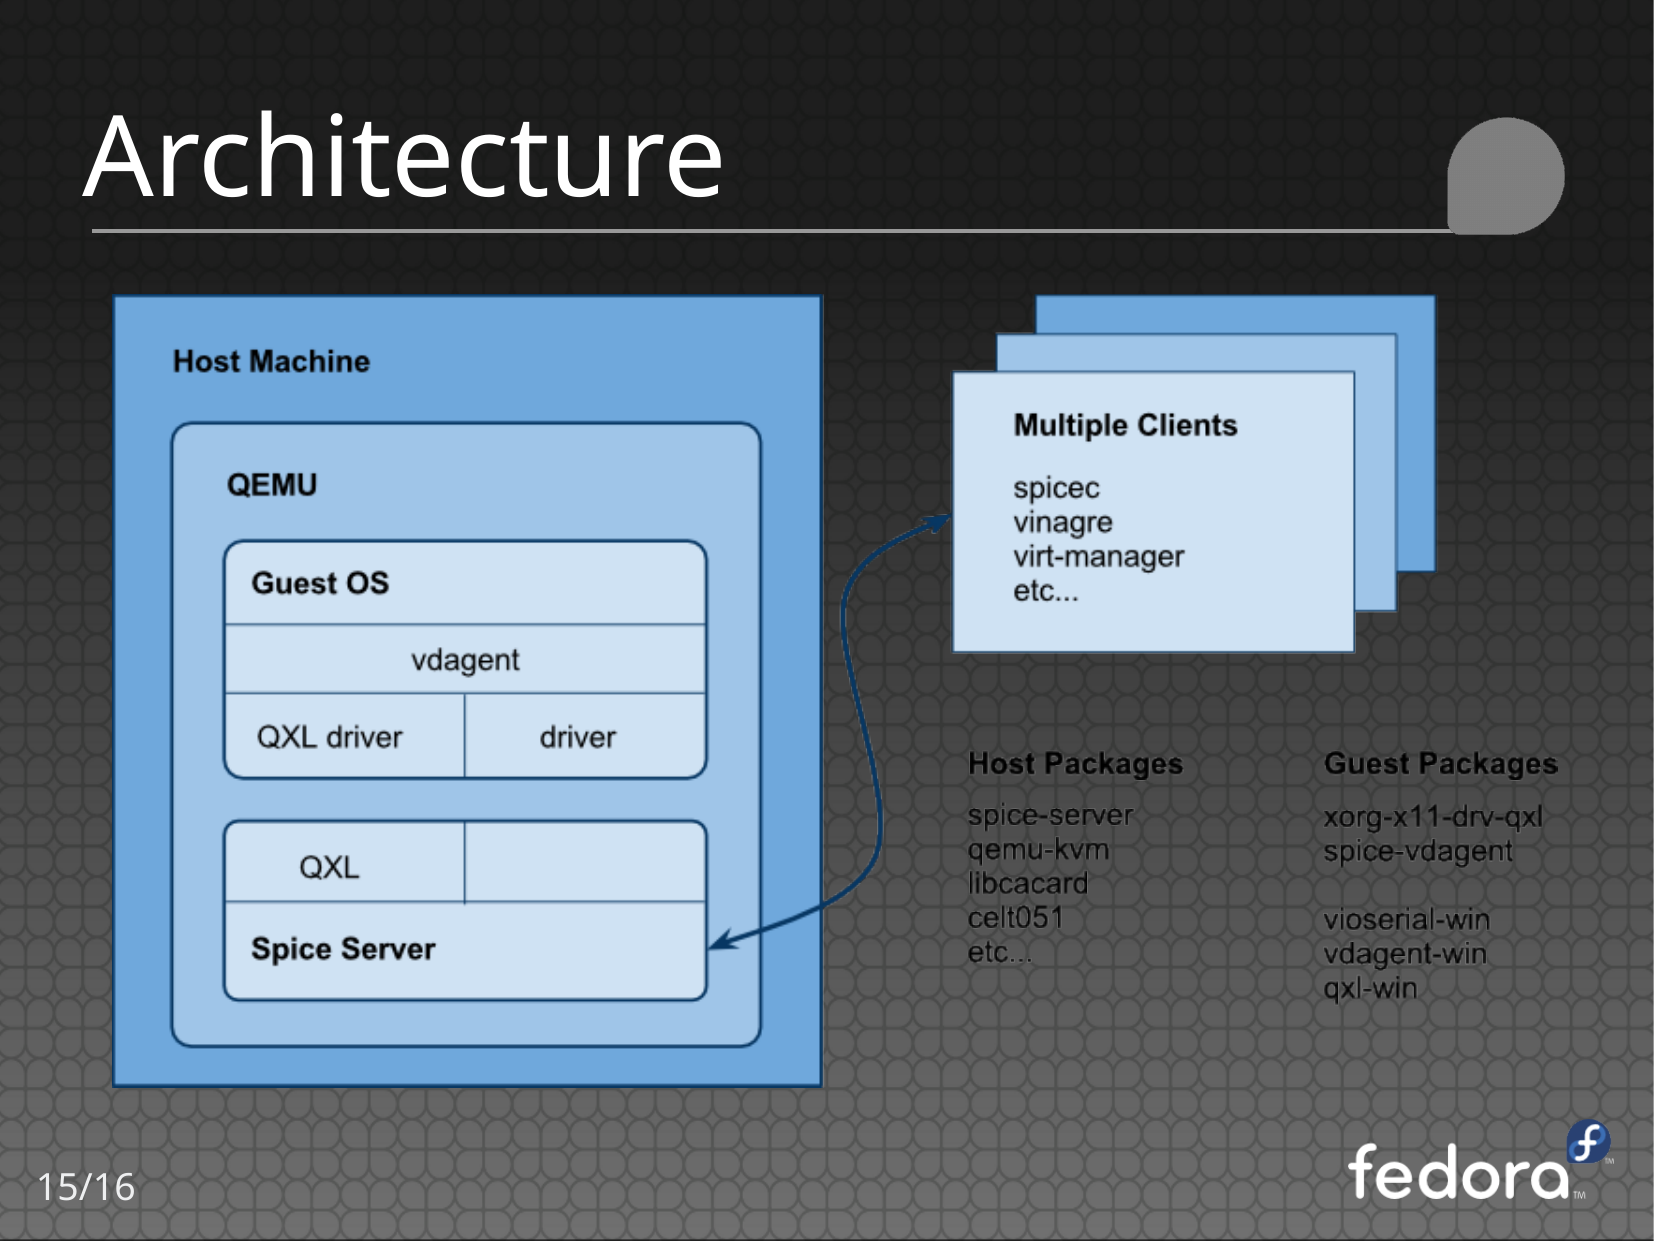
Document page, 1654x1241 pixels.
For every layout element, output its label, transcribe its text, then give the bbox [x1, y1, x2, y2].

picture [0, 0, 1654, 1241]
title Architecture [82, 49, 1571, 257]
